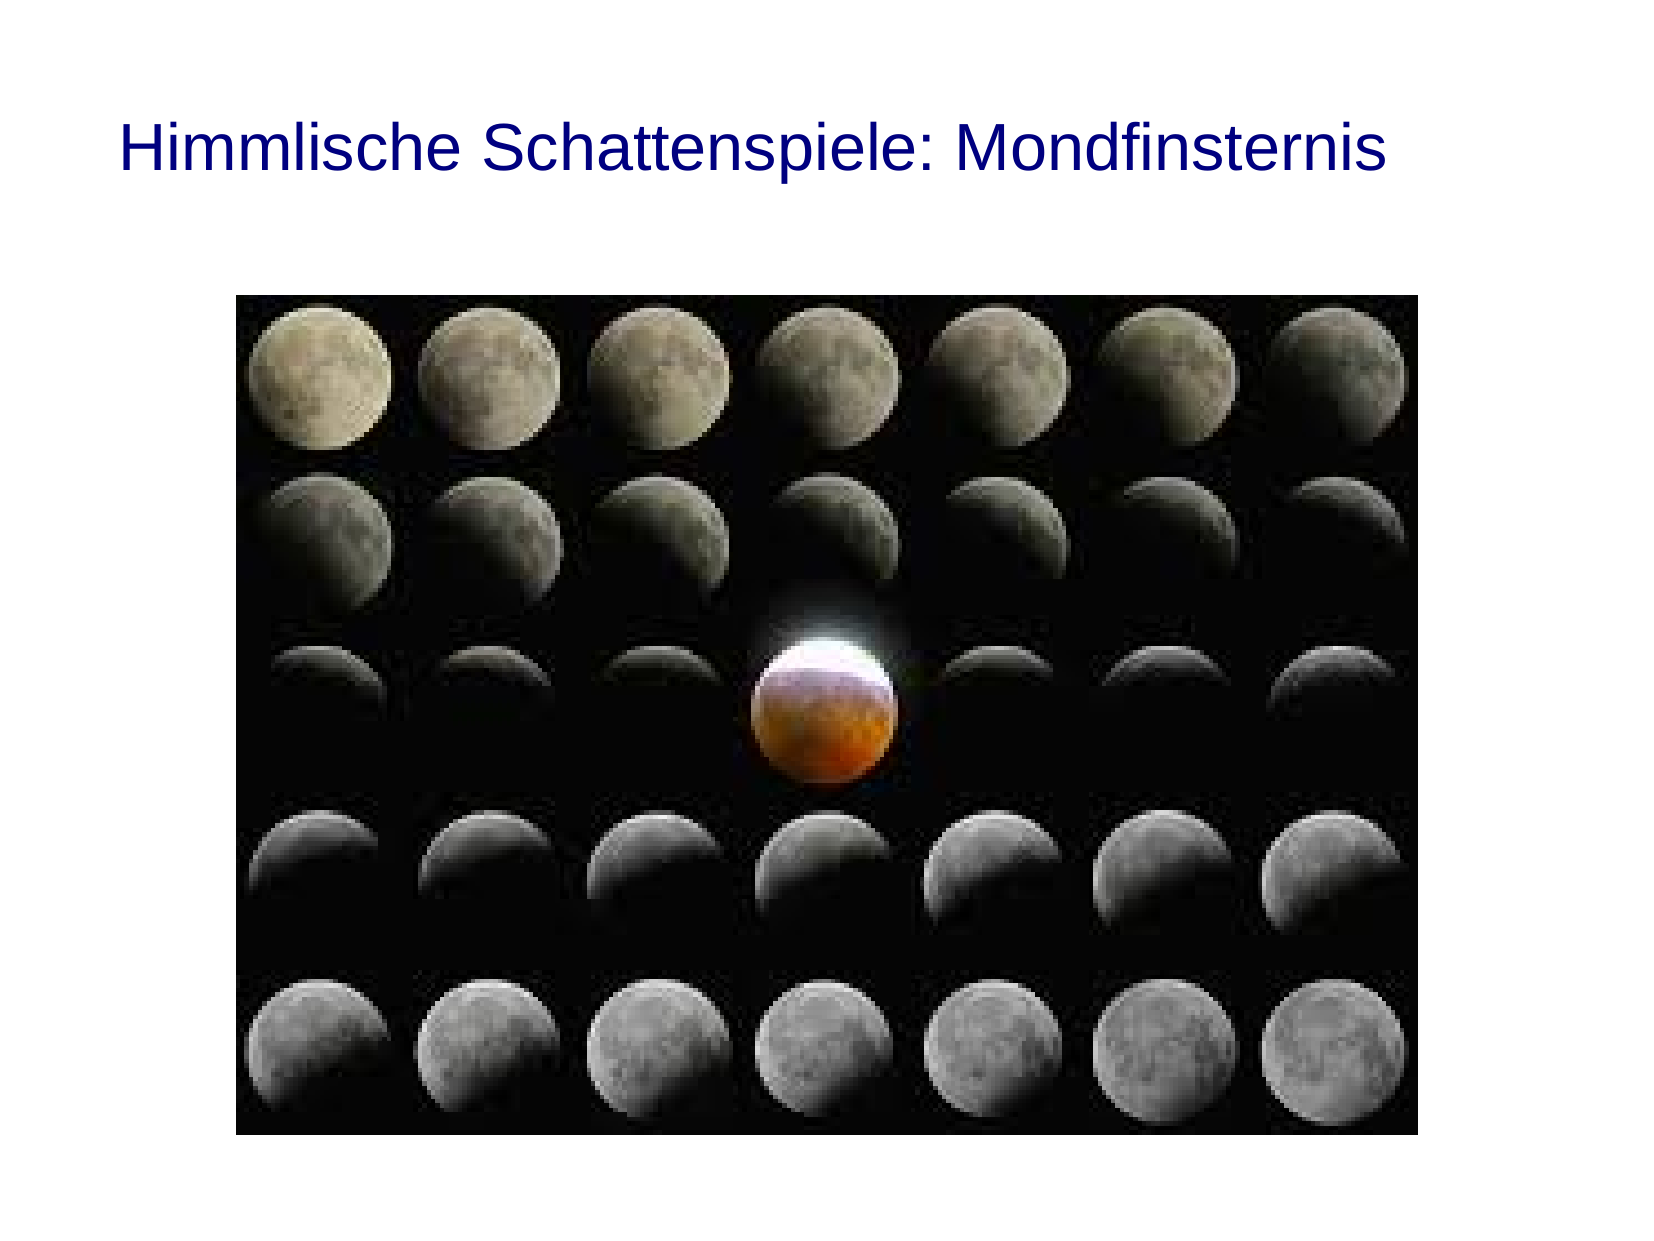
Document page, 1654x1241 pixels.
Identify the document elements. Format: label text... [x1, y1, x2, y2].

title Himmlische Schattenspiele: Mondfinsternis [118, 88, 1607, 207]
picture [236, 295, 1418, 1135]
